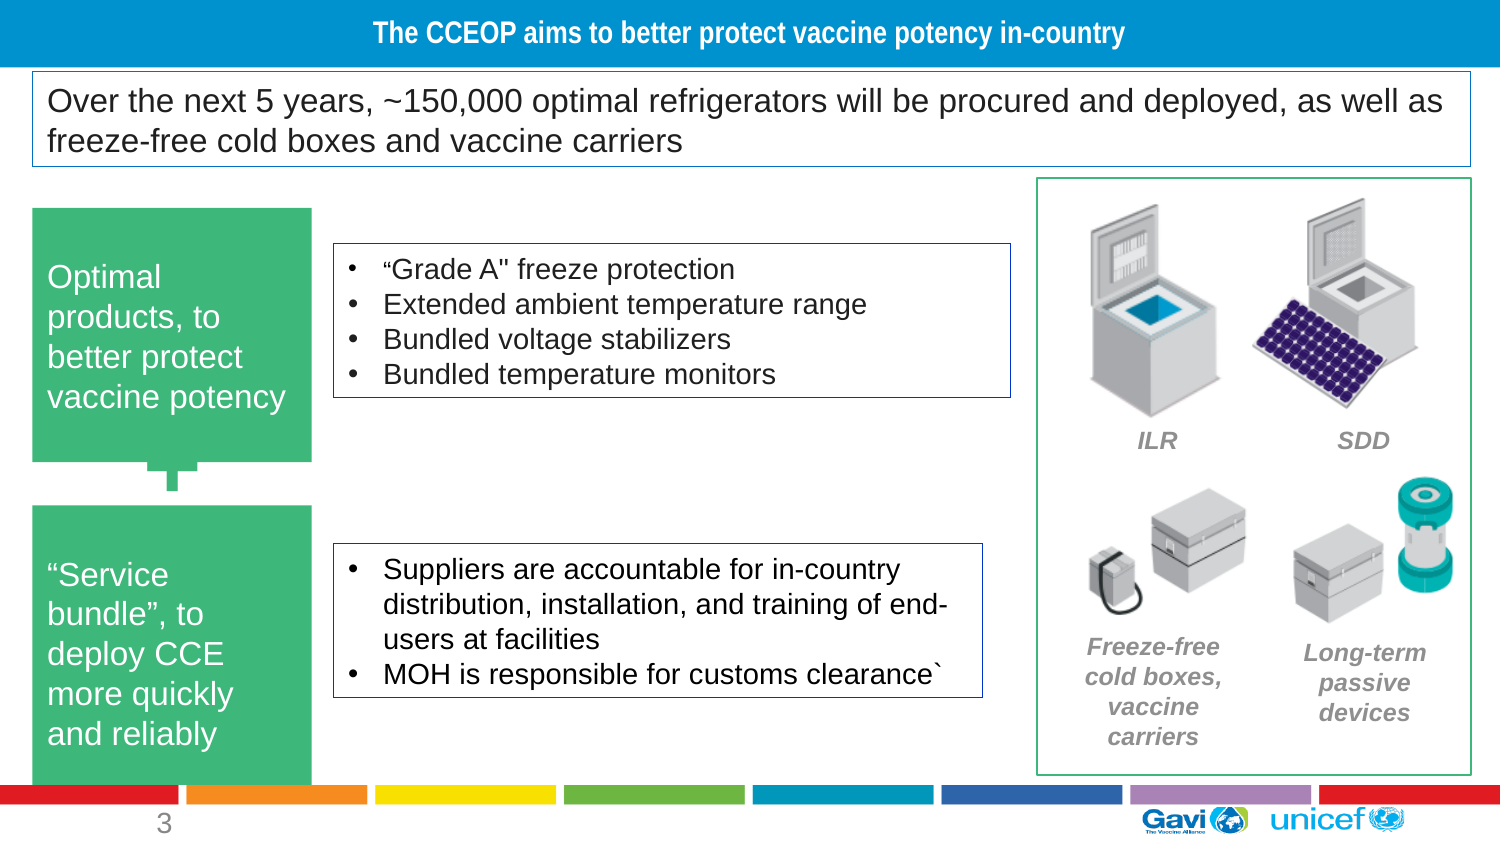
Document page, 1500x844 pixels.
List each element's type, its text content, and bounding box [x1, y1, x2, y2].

text_box + [128, 392, 217, 528]
text_box Freeze-free cold boxes, vaccine carriers [1049, 623, 1259, 758]
text_box Long-term passive devices [1269, 629, 1462, 734]
text_box “Service bundle”, to deploy CCE more quickly and reliably [32, 505, 312, 785]
picture [0, 785, 1500, 807]
text_box Optimal products, to better protect vaccine potency [32, 207, 312, 463]
title The CCEOP aims to better protect vaccine potency in-country [0, 11, 1500, 71]
picture [1088, 198, 1223, 428]
text_box “Grade A" freeze protection Extended ambient temperature range Bundled voltage stabilizers Bundled temperature monitors [333, 243, 1011, 398]
picture [1290, 474, 1457, 629]
slide_number <number> [156, 807, 268, 844]
text_box Over the next 5 years, ~150,000 optimal refrigerators will be procured and deployed, as well as freeze-free cold boxes and vaccine carriers [32, 71, 1471, 167]
text_box SDD [1322, 417, 1406, 463]
text_box ILR [1122, 417, 1193, 463]
text_box Suppliers are accountable for in-country distribution, installation, and training of end-users at facilities MOH is responsible for customs clearance` [333, 543, 983, 698]
picture [1085, 484, 1250, 622]
picture [1248, 194, 1422, 417]
